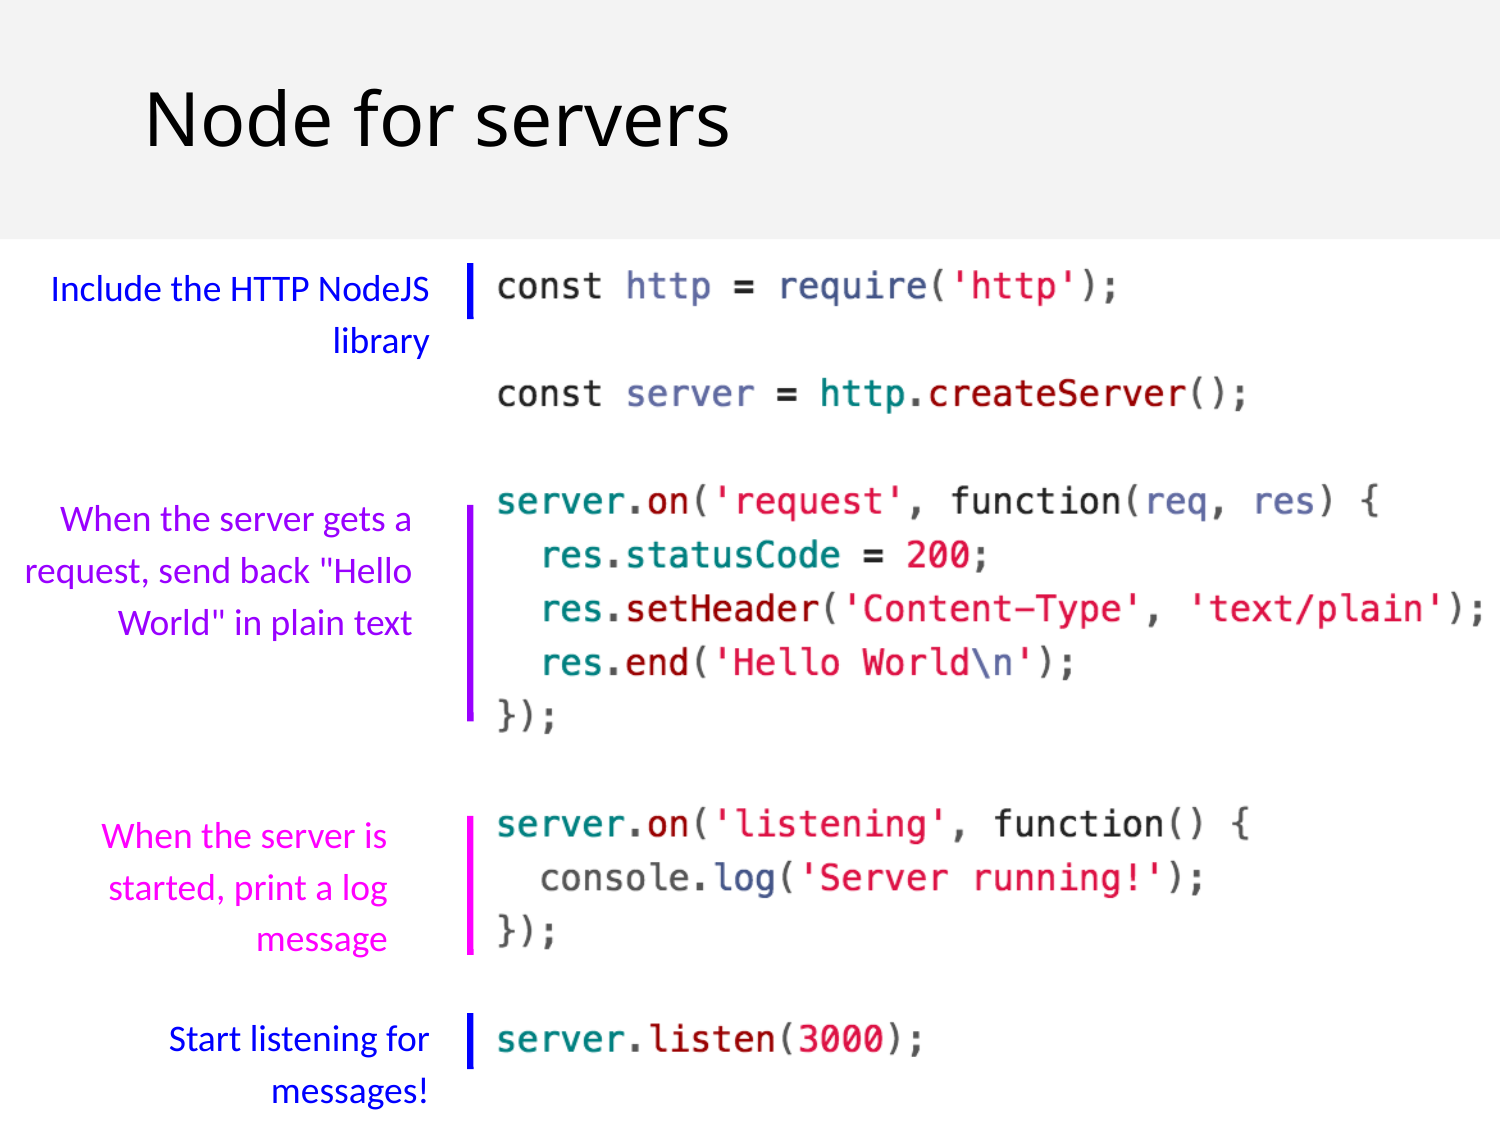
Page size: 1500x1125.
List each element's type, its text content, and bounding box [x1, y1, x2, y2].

title Node for servers [128, 56, 1372, 183]
list Include the HTTP NodeJS library [17, 242, 445, 368]
list When the server gets a request, send back "Hello World" in plain text [0, 472, 428, 598]
list Start listening for messages! [17, 992, 445, 1118]
list When the server is started, print a log message [0, 789, 403, 915]
picture [470, 255, 1500, 1098]
